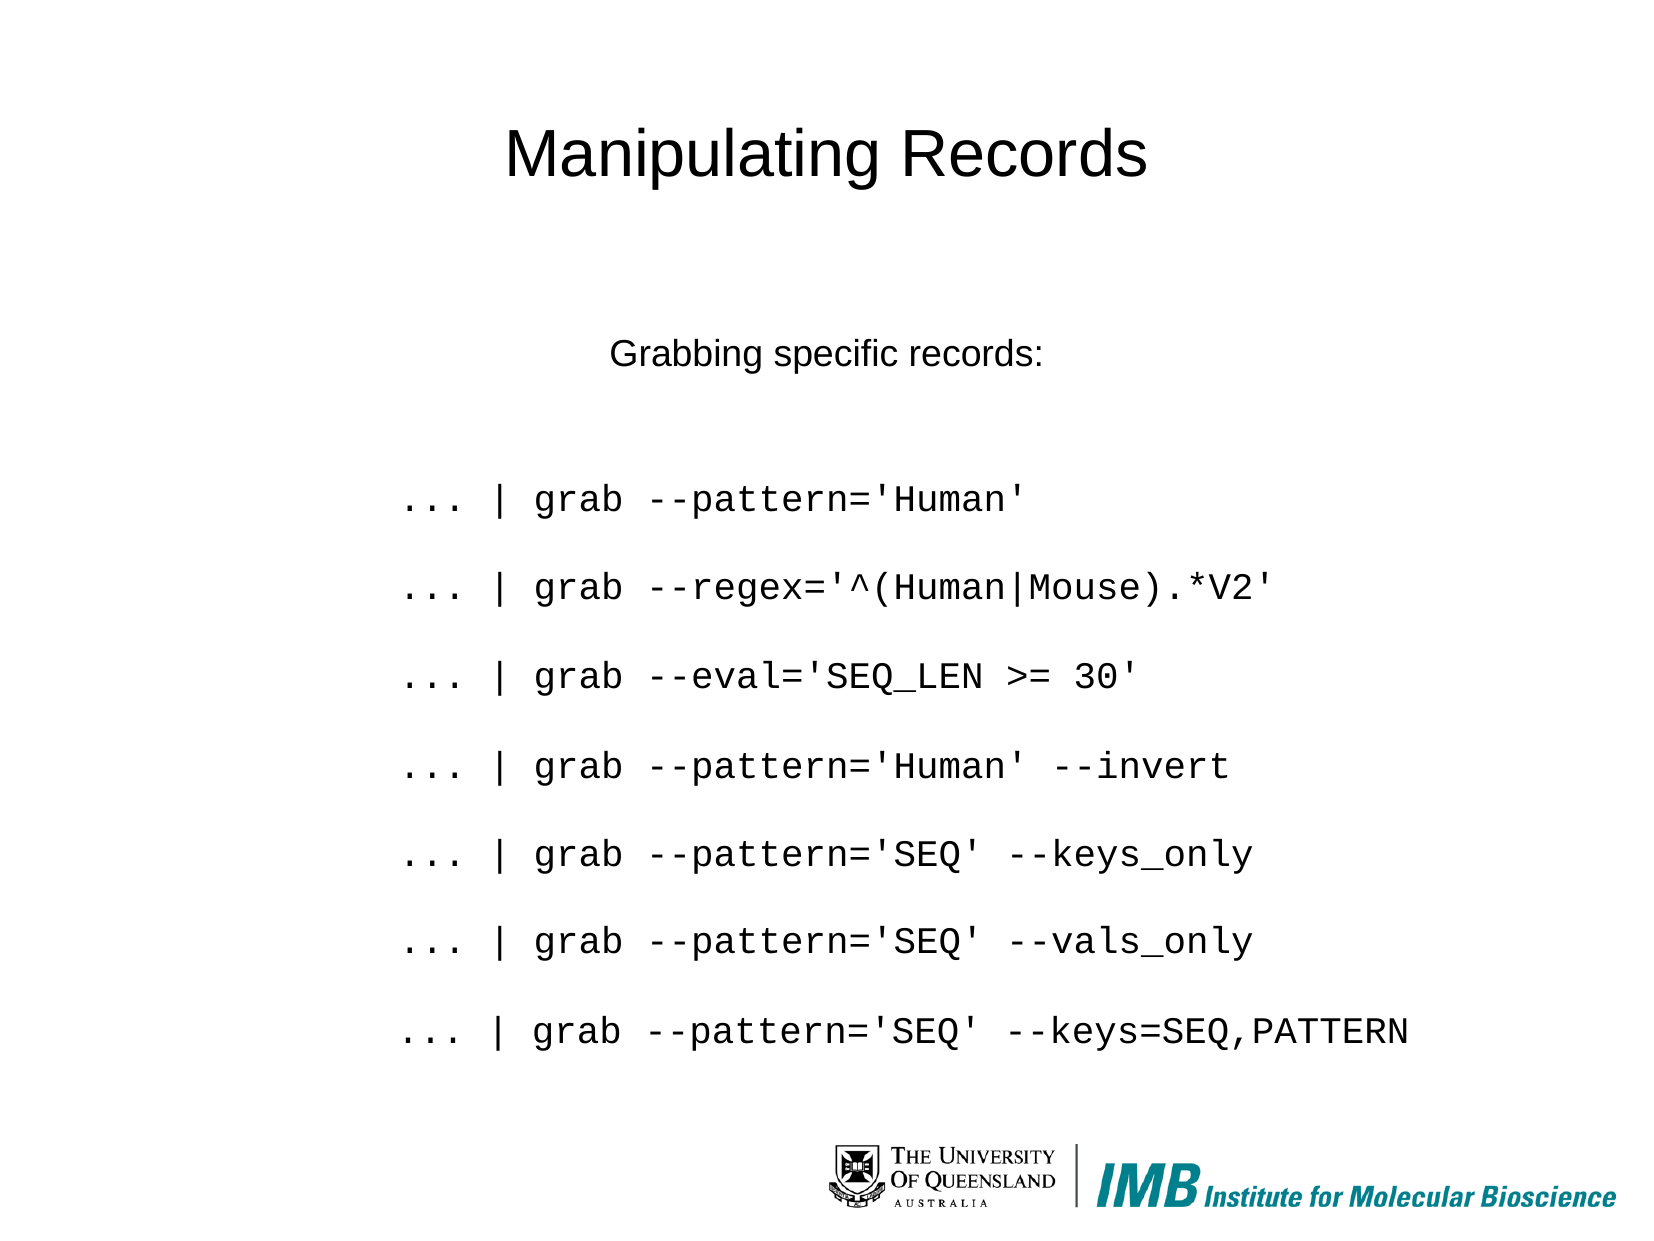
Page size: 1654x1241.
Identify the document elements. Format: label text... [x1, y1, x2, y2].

text_box ... | grab --pattern='SEQ' --vals_only [383, 915, 1292, 973]
text_box ... | grab --pattern='Human' [383, 472, 1044, 531]
text_box ... | grab --pattern='Human' --invert [383, 739, 1247, 798]
title Manipulating Records [82, 56, 1571, 250]
picture [826, 1142, 1618, 1211]
text_box Grabbing specific records: [594, 324, 1059, 382]
text_box ... | grab --regex='^(Human|Mouse).*V2' [383, 561, 1292, 619]
text_box ... | grab --pattern='SEQ' --keys=SEQ,PATTERN [382, 1005, 1447, 1063]
text_box ... | grab --eval='SEQ_LEN >= 30' [383, 649, 1157, 708]
text_box ... | grab --pattern='SEQ' --keys_only [383, 828, 1292, 886]
